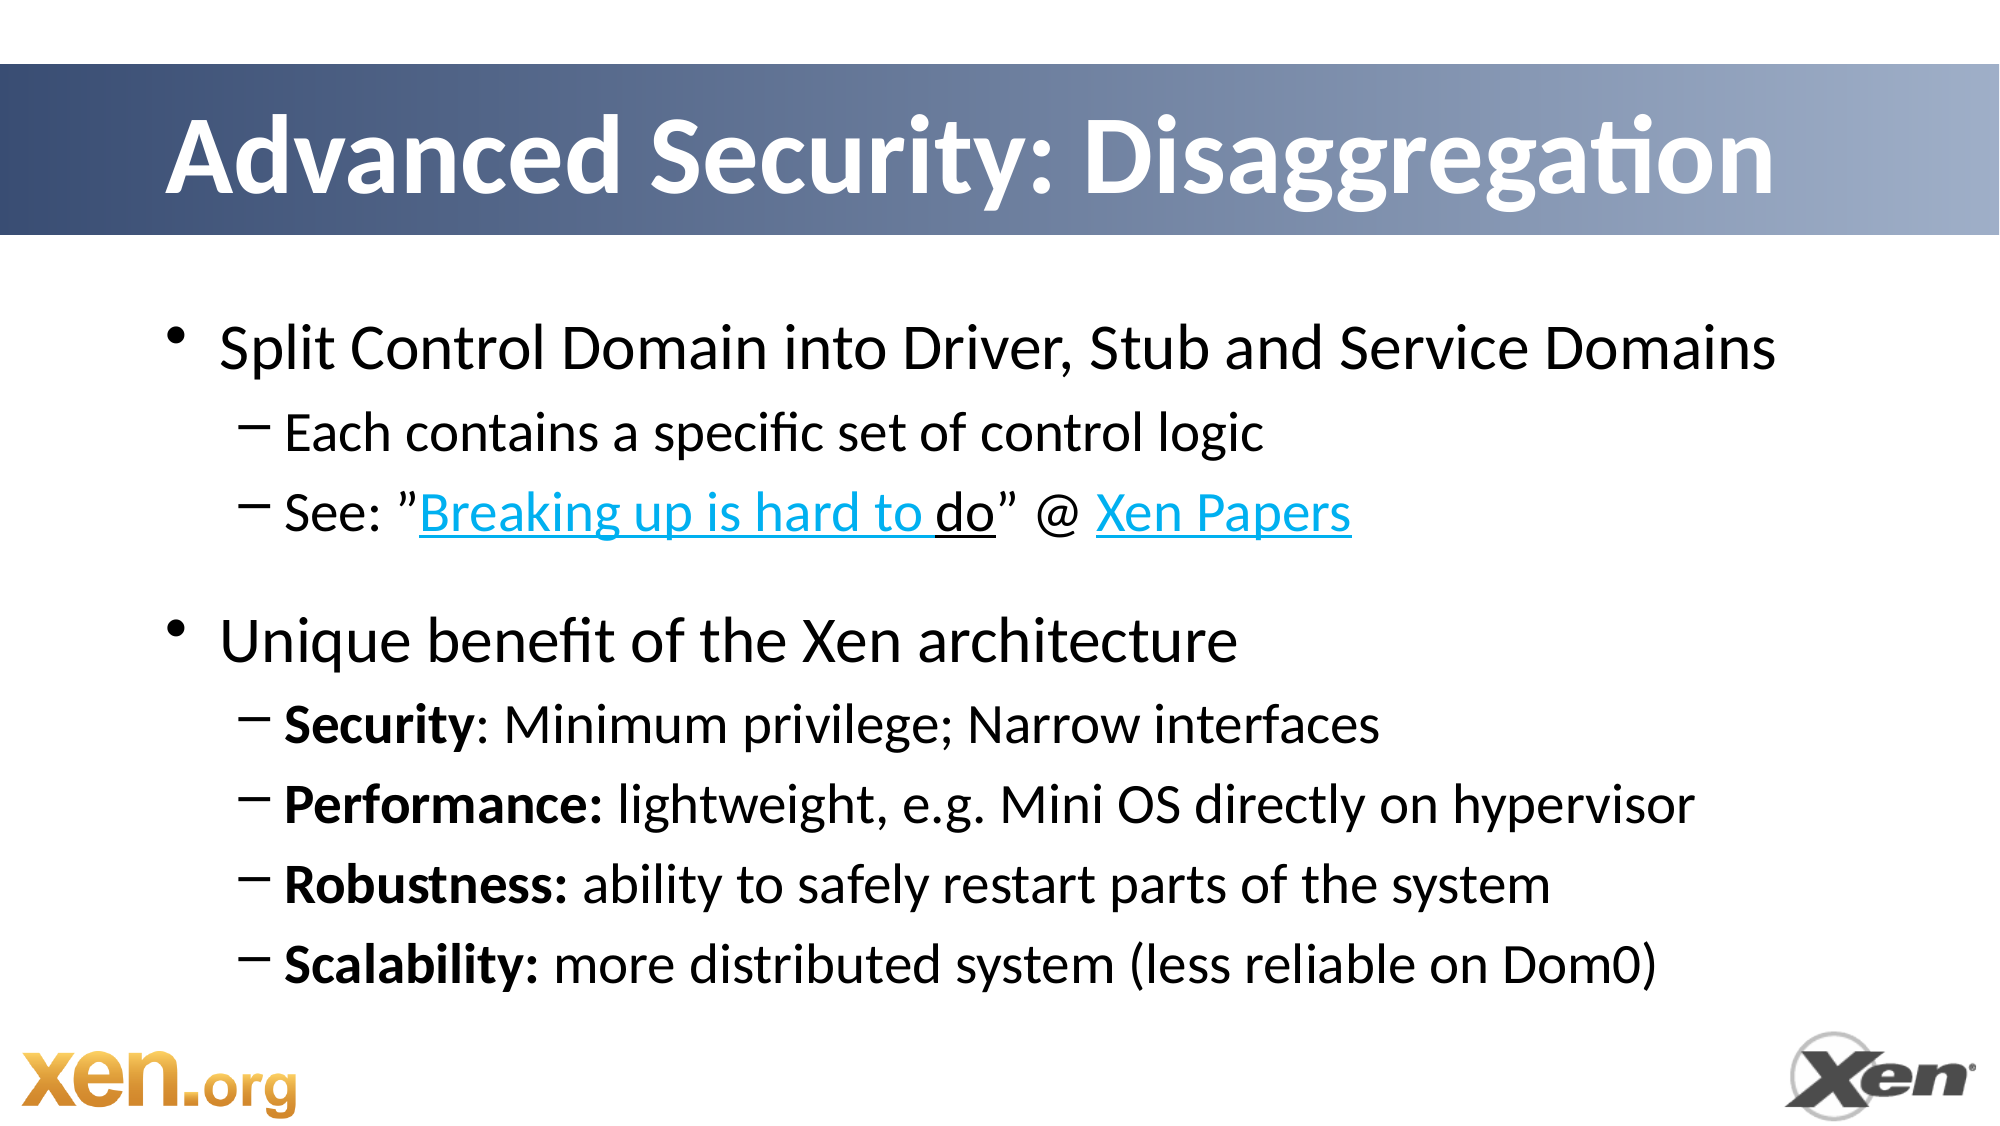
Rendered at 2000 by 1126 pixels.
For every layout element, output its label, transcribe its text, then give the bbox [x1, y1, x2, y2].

table_cell Dom0 OS: CentOS, Debian, Fedora, NetBSD, OpenSuse, RHEL 5.x, Solaris 11, … [1779, 1030, 1989, 1126]
list Split Control Domain into Driver, Stub and Service Domains Each contains a specific set of control logic See: ”Breaking up is hard to do” @ Xen Papers Unique benefit of the Xen architecture Security: Minimum privilege; Narrow interfaces Performance: lightweight, e.g. Mini OS directly on hypervisor Robustness: ability to safely restart parts of the system Scalability: more distributed system (less reliable on Dom0) [149, 296, 1905, 1009]
title Advanced Security: Disaggregation [150, 54, 1850, 243]
picture [19, 1051, 303, 1123]
